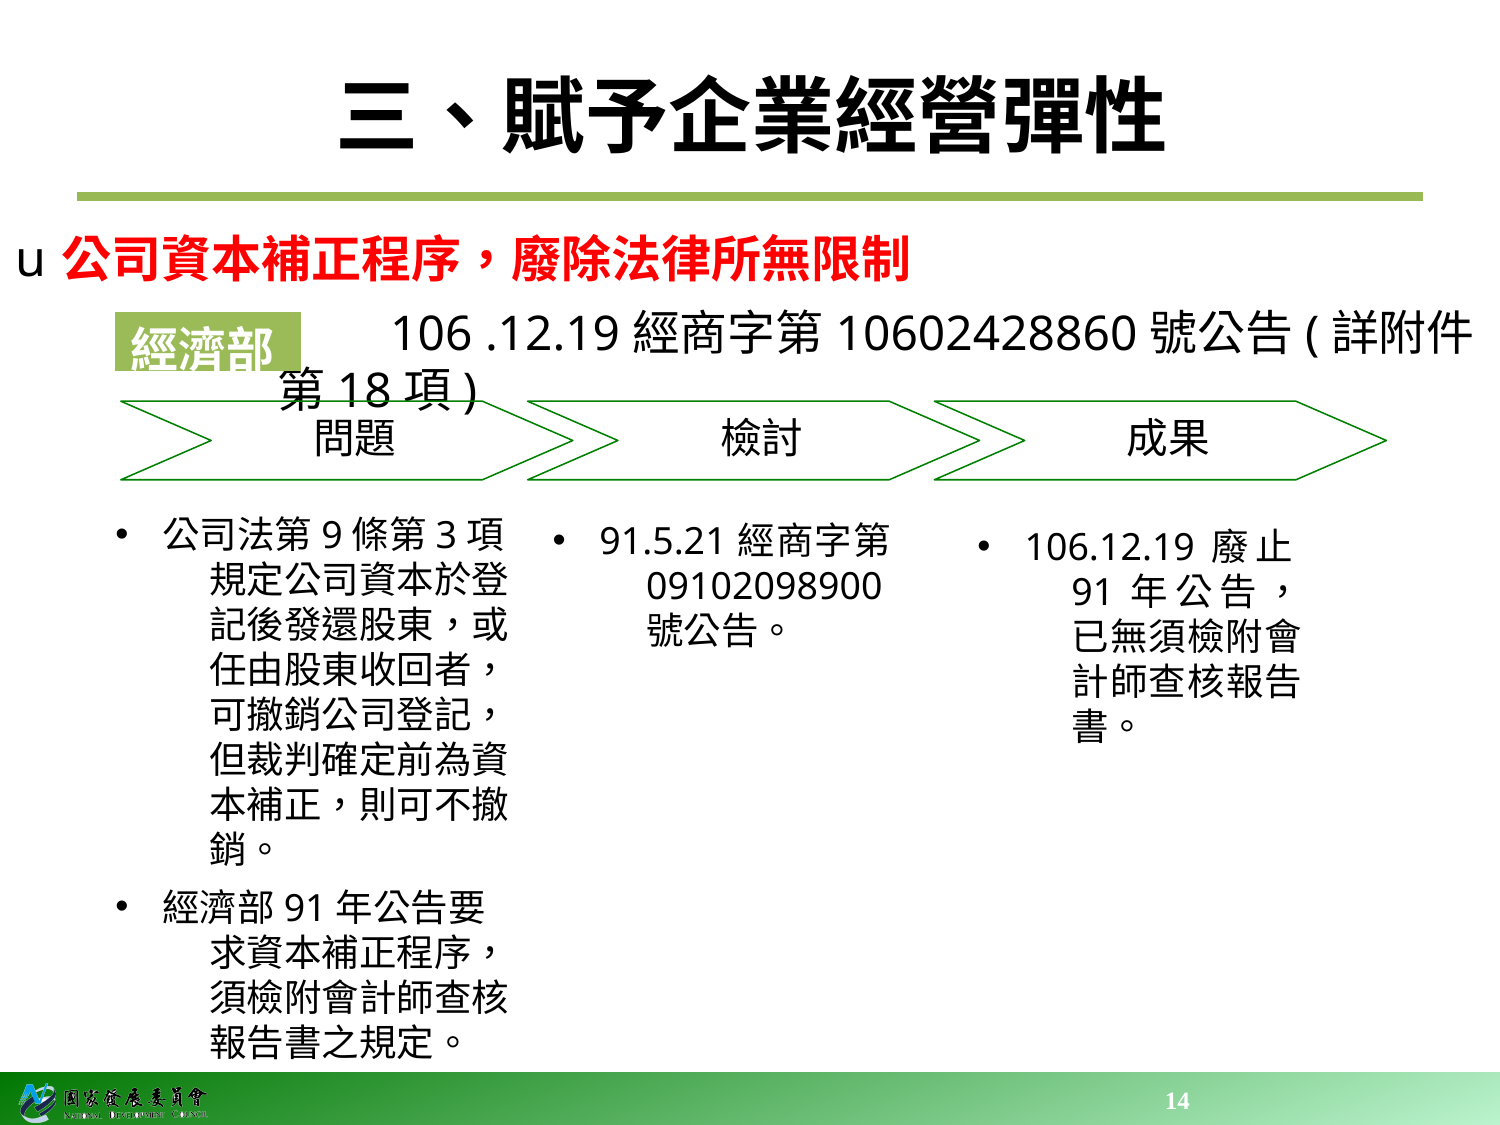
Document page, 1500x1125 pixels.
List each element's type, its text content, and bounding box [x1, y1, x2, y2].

text_box 成果 [934, 401, 1387, 480]
text_box 問題 [120, 401, 573, 480]
title 三、賦予企業經營彈性 [76, 19, 1427, 207]
text_box 14 [1149, 1069, 1500, 1125]
text_box 公司法第9條第3項規定公司資本於登記後發還股東，或任由股東收回者，可撤銷公司登記，但裁判確定前為資本補正，則可不撤銷。 經濟部91年公告要求資本補正程序，須檢附會計師查核報告書之規定。 [100, 503, 528, 1044]
text_box 檢討 [527, 401, 980, 480]
text_box 經濟部 [195, 365, 214, 371]
text_box 106.12.19廢止91年公告，已無須檢附會計師查核報告書。 [962, 515, 1317, 713]
text_box 經濟部 [236, 358, 246, 364]
text_box 91.5.21經商字第09102098900號公告。 [537, 509, 916, 661]
text_box 經濟部 [115, 312, 301, 371]
text_box 公司資本補正程序，廢除法律所無限制 106 .12.19經商字第10602428860號公告(詳附件第18項) [0, 220, 1500, 425]
